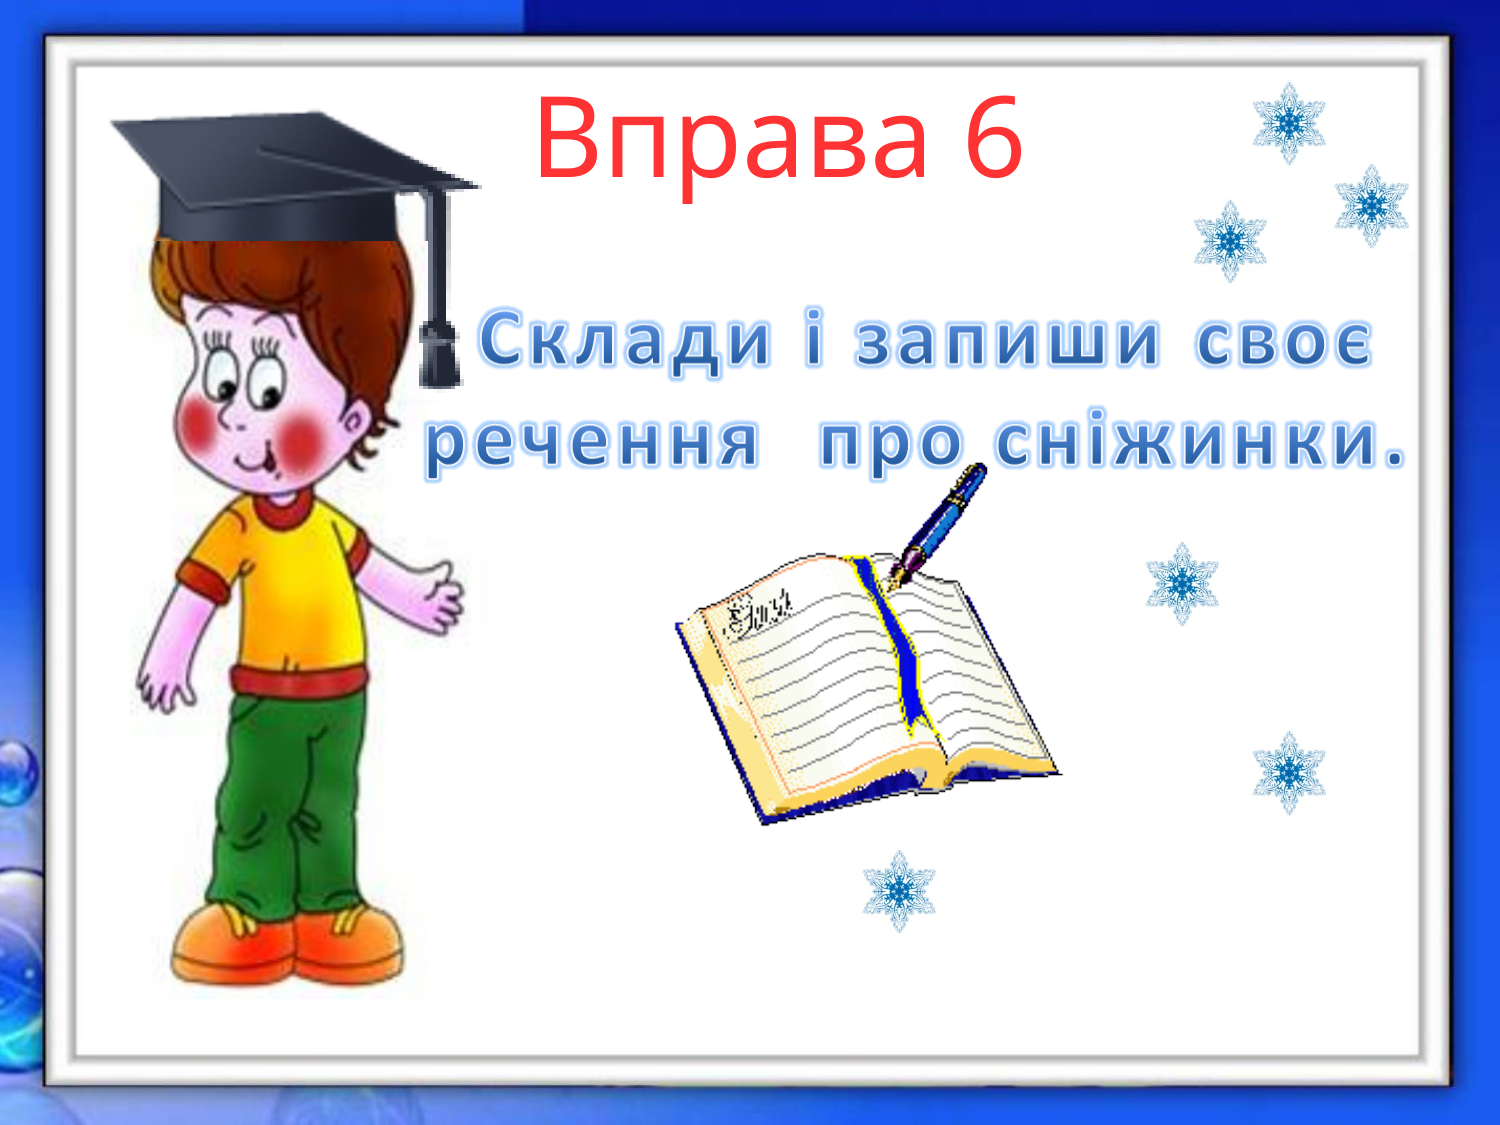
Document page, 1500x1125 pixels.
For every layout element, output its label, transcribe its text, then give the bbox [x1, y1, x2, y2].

picture [0, 0, 1500, 1125]
text_box Вправа 6 [104, 38, 1454, 226]
